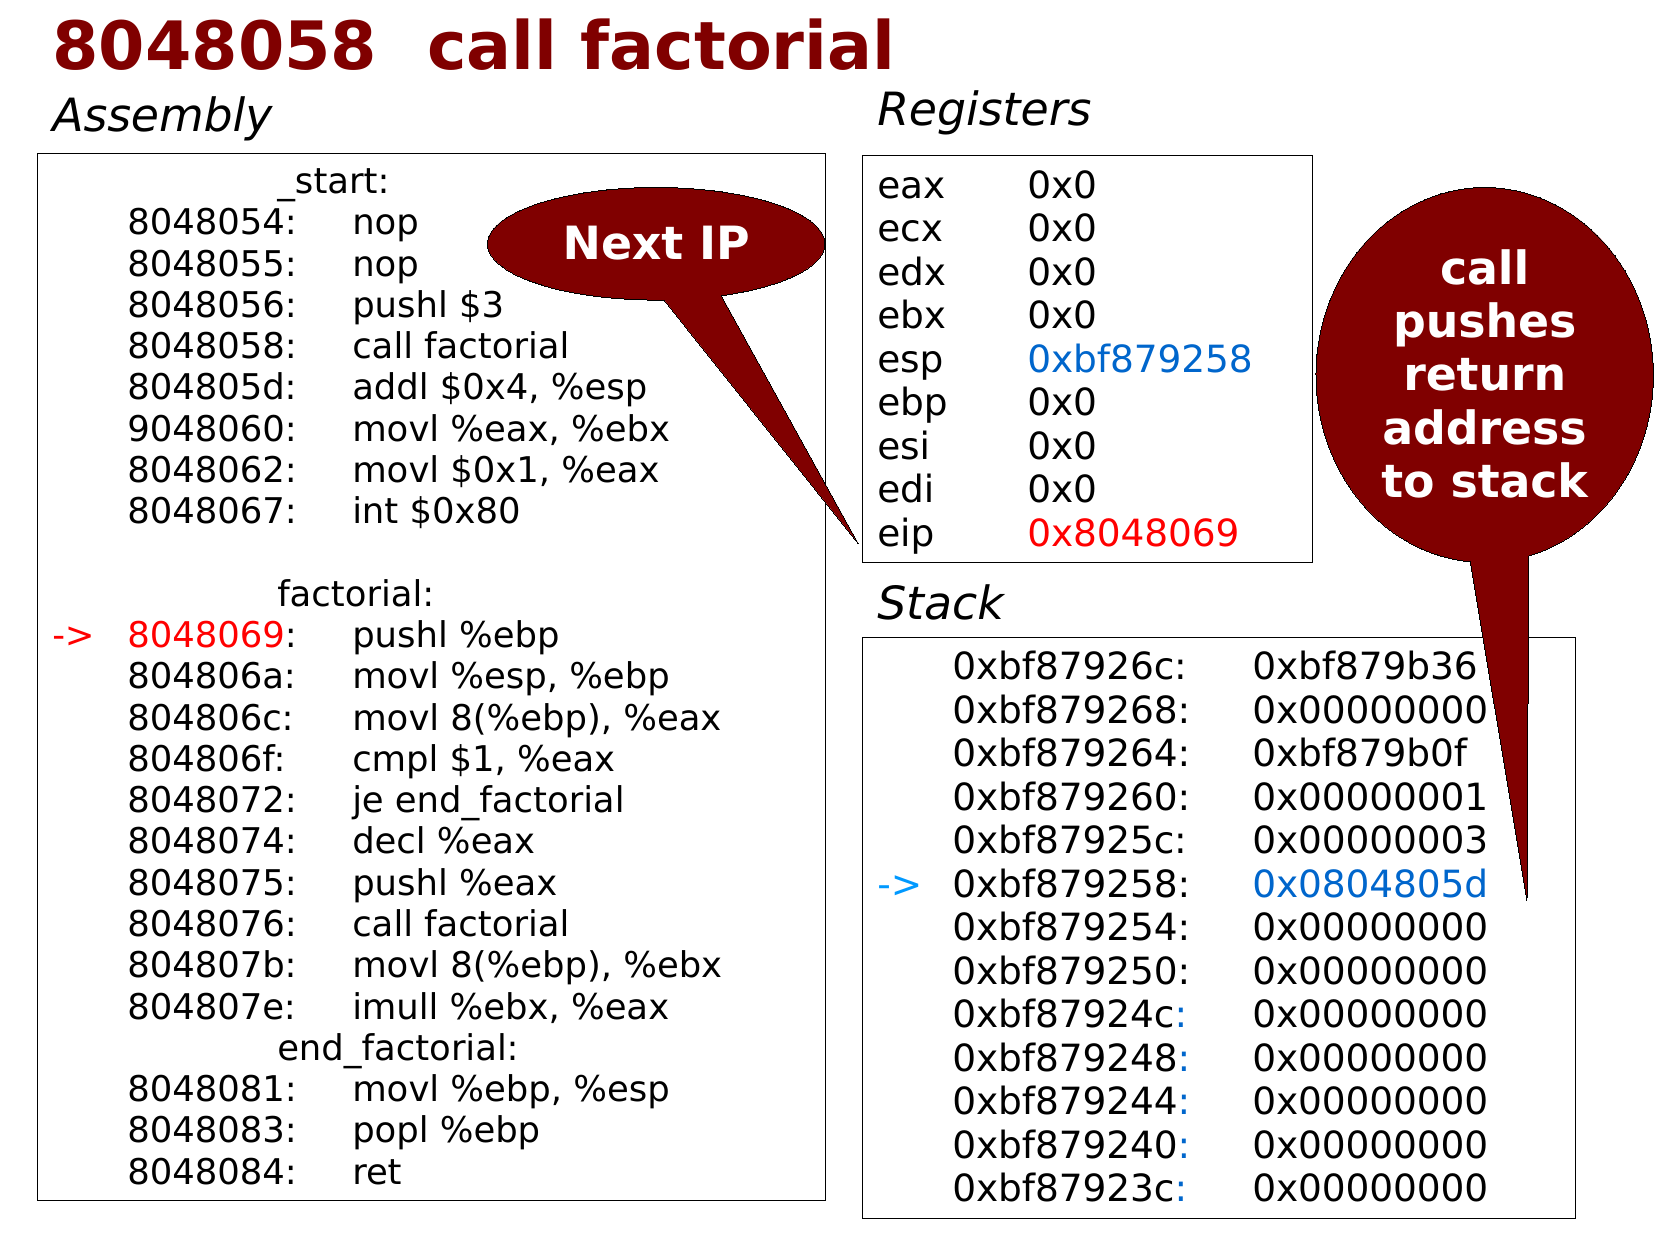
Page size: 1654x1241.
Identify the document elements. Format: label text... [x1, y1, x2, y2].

text_box 0xbf87926c: 0xbf879b36 0xbf879268: 0x00000000 0xbf879264: 0xbf879b0f 0xbf879260: 0x00000001 0xbf87925c: 0x00000003 -> 0xbf879258: 0x0804805d 0xbf879254: 0x00000000 0xbf879250: 0x00000000 0xbf87924c: 0x00000000 0xbf879248: 0x00000000 0xbf879244: 0x00000000 0xbf879240: 0x00000000 0xbf87923c: 0x00000000 [862, 637, 1576, 1219]
text_box Next IP [487, 187, 859, 544]
text_box Registers [862, 75, 1126, 144]
text_box 8048058 call factorial [37, 0, 1126, 93]
text_box _start: 8048054: nop 8048055: nop 8048056: pushl $3 8048058: call factorial 804805d: addl $0x4, %esp 9048060: movl %eax, %ebx 8048062: movl $0x1, %eax 8048067: int $0x80 factorial: -> 8048069: pushl %ebp 804806a: movl %esp, %ebp 804806c: movl 8(%ebp), %eax 804806f: cmpl $1, %eax 8048072: je end_factorial 8048074: decl %eax 8048075: pushl %eax 8048076: call factorial 804807b: movl 8(%ebp), %ebx 804807e: imull %ebx, %eax end_factorial: 8048081: movl %ebp, %esp 8048083: popl %ebp 8048084: ret [37, 153, 826, 1201]
text_box eax 0x0 ecx 0x0 edx 0x0 ebx 0x0 esp 0xbf879258 ebp 0x0 esi 0x0 edi 0x0 eip 0x8048069 [862, 155, 1313, 563]
text_box Assembly [37, 81, 301, 151]
text_box call pushes return address to stack [1315, 187, 1654, 901]
text_box Stack [862, 569, 1051, 638]
